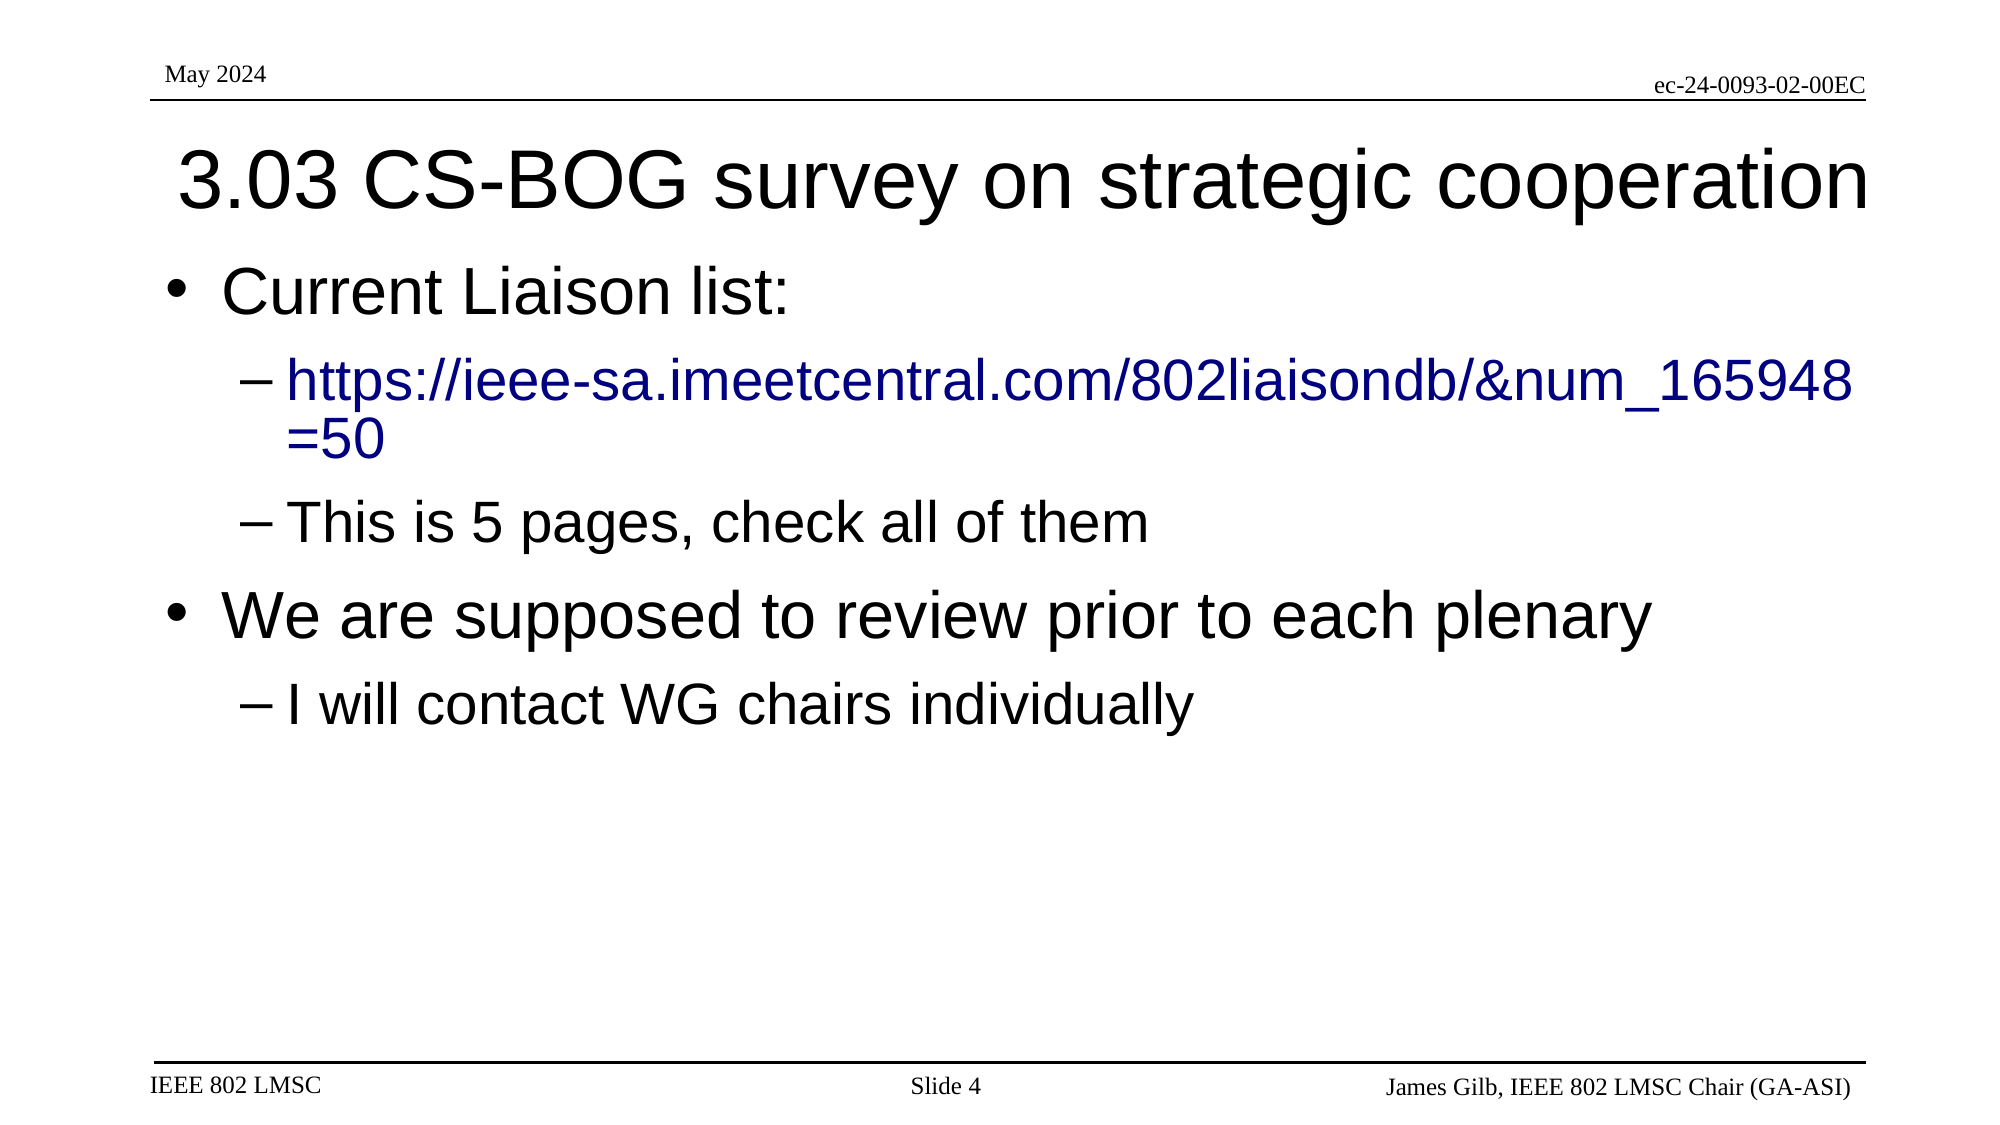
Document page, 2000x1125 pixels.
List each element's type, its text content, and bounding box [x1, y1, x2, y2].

list Current Liaison list: https://ieee-sa.imeetcentral.com/802liaisondb/&num_165948=50 This is 5 pages, check all of them We are supposed to review prior to each plenary I will contact WG chairs individually [149, 239, 1900, 1051]
title 3.03 CS-BOG survey on strategic cooperation [150, 112, 1900, 238]
